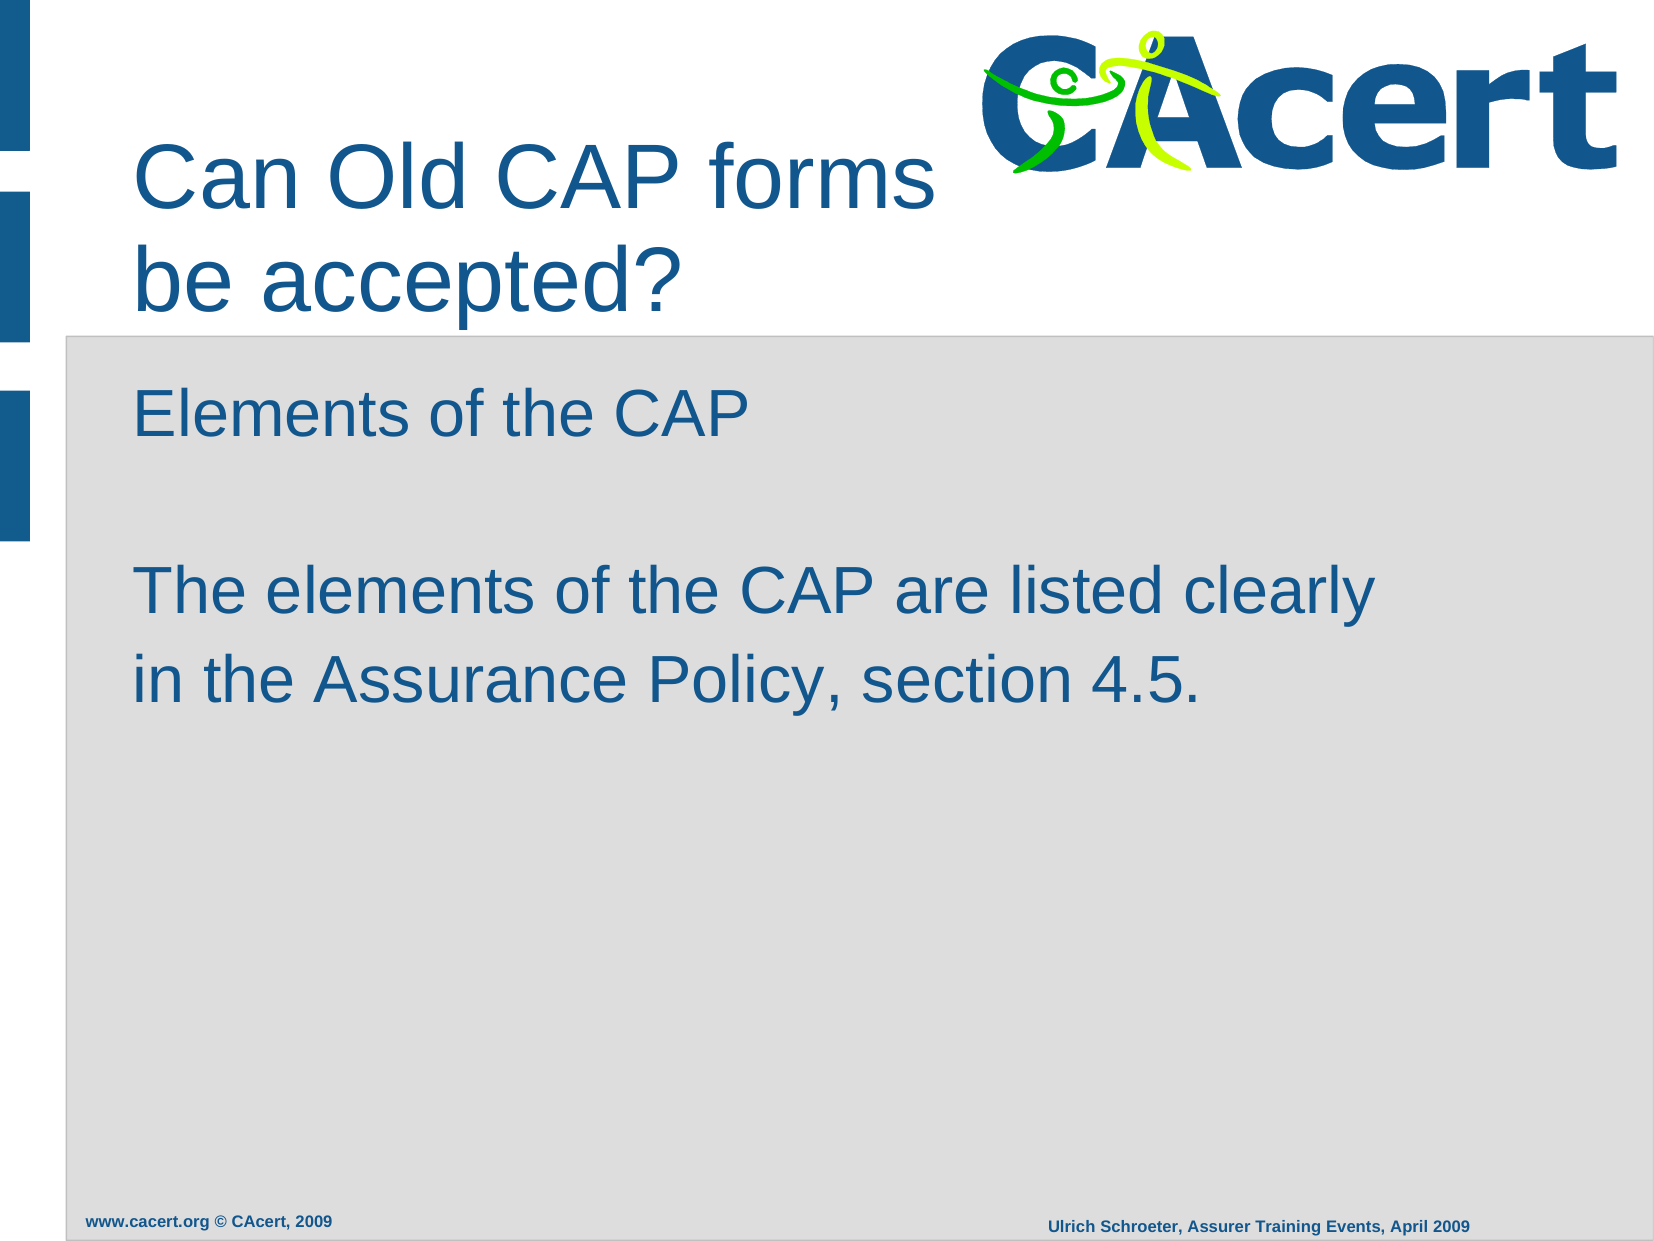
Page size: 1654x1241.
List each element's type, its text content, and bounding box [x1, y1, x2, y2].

text_box Elements of the CAP The elements of the CAP are listed clearly in the Assurance Policy, section 4.5. [118, 354, 1597, 725]
text_box Can Old CAP forms be accepted? [118, 118, 954, 339]
